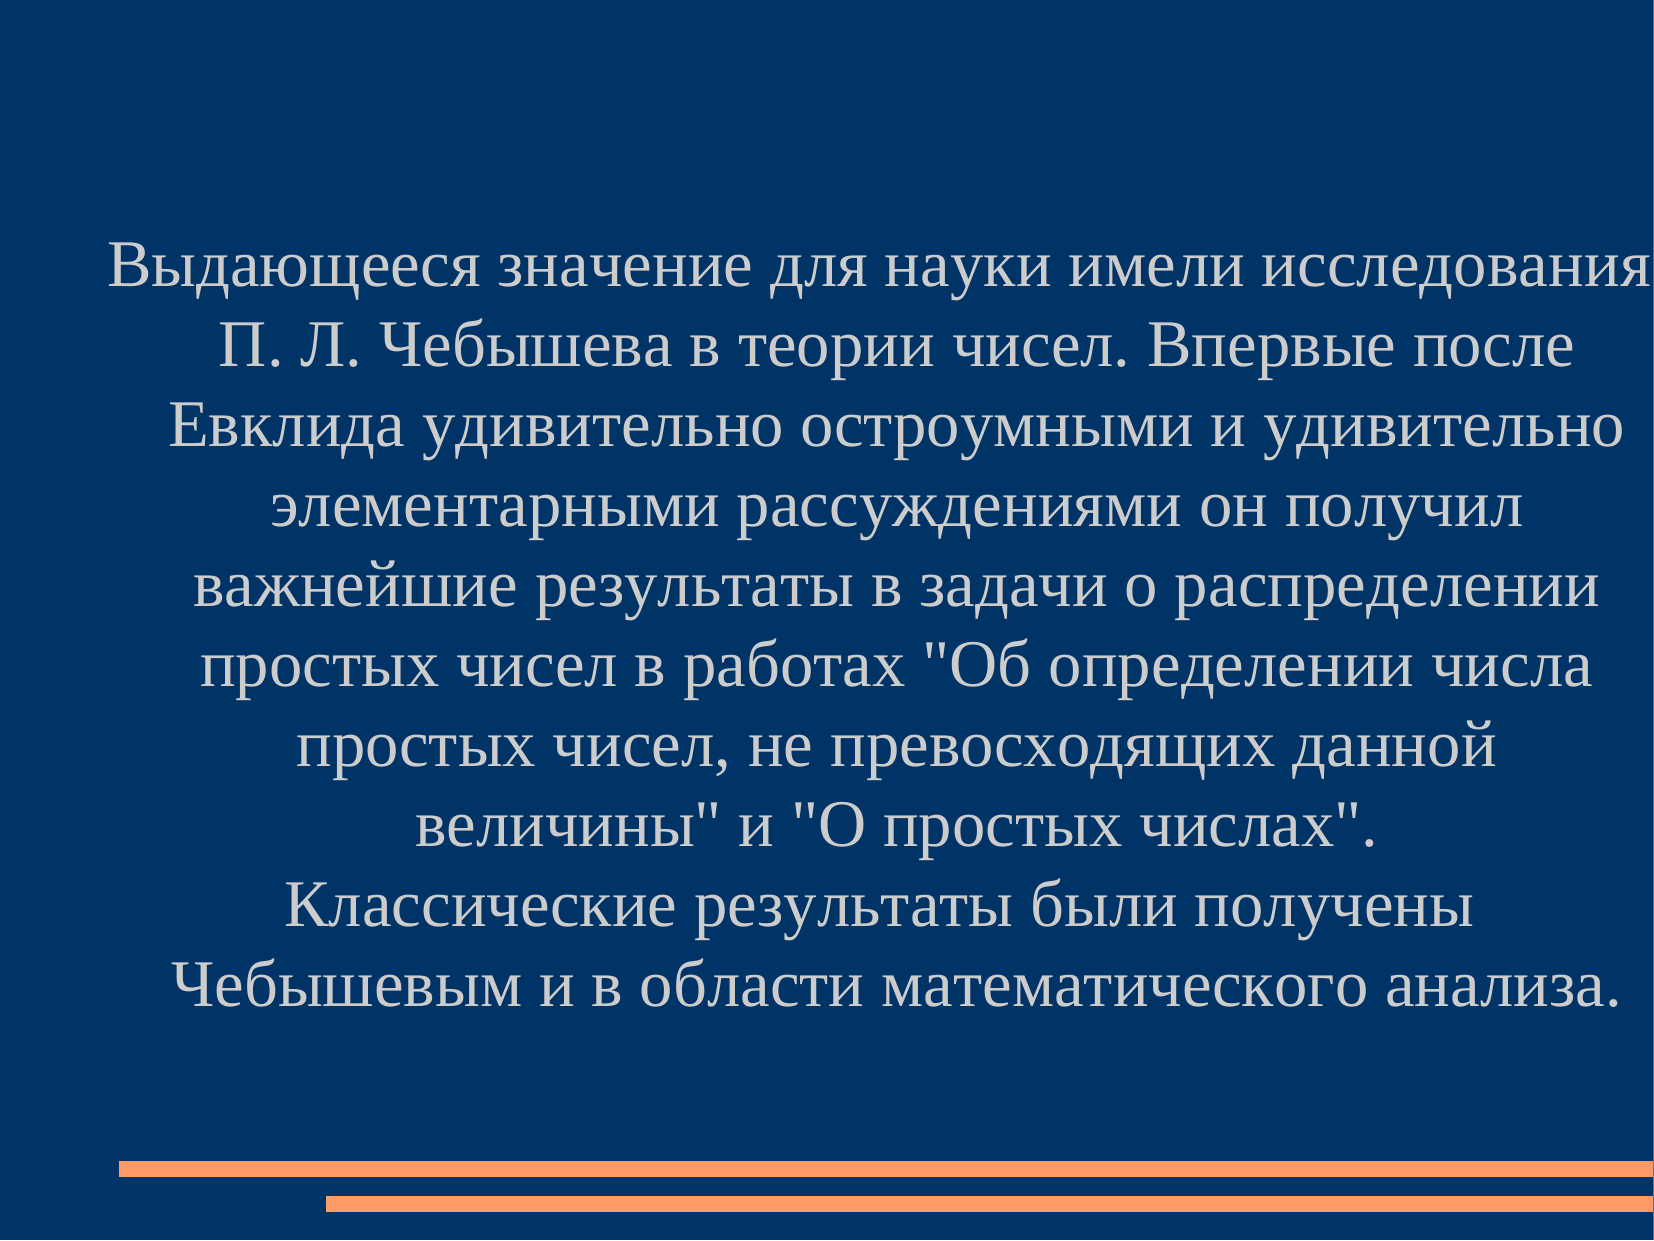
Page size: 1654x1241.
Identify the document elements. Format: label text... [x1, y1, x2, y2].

subtitle Выдающееся значение для науки имели исследования П. Л. Чебышева в теории чисел. Впервые после Евклида удивительно остроумными и удивительно элементарными рассуждениями он получил важнейшие результаты в задачи о распределении простых чисел в работах "Об определении числа простых чисел, не превосходящих данной величины" и "О простых числах". Классические результаты были получены Чебышевым и в области математического анализа. [0, 0, 1654, 1241]
